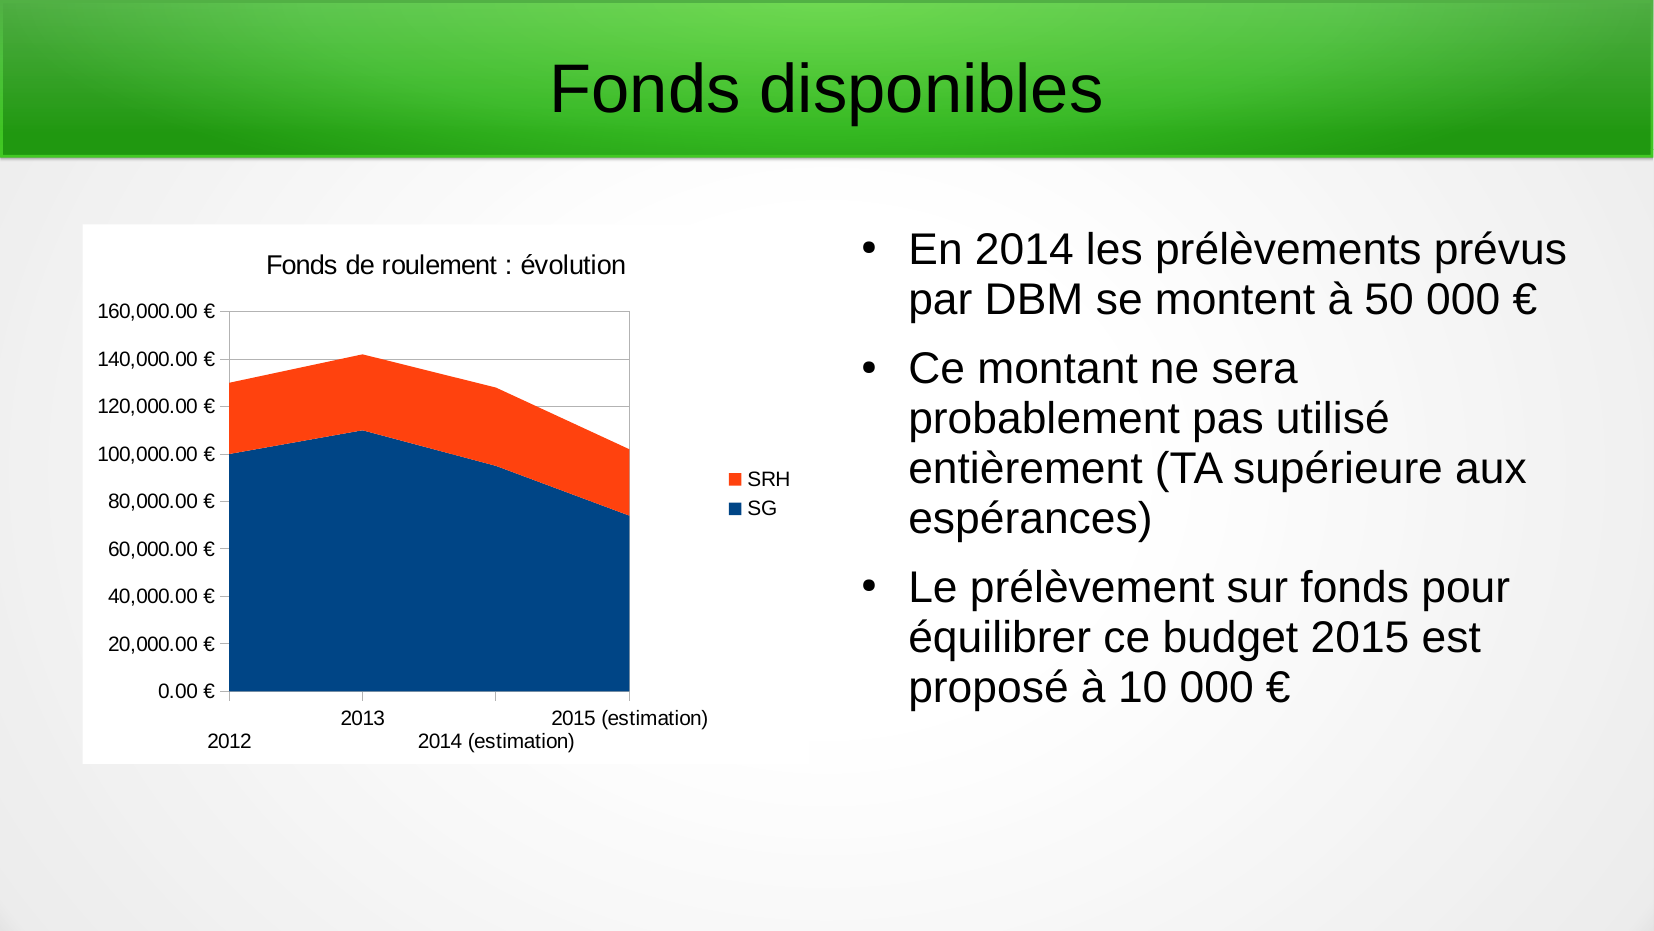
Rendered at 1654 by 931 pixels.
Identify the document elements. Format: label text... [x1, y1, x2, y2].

chart [82, 224, 809, 764]
title Fonds disponibles [82, 35, 1571, 142]
list En 2014 les prélèvements prévus par DBM se montent à 50 000 € Ce montant ne sera probablement pas utilisé entièrement (TA supérieure aux espérances) Le prélèvement sur fonds pour équilibrer ce budget 2015 est proposé à 10 000 € [845, 224, 1572, 764]
